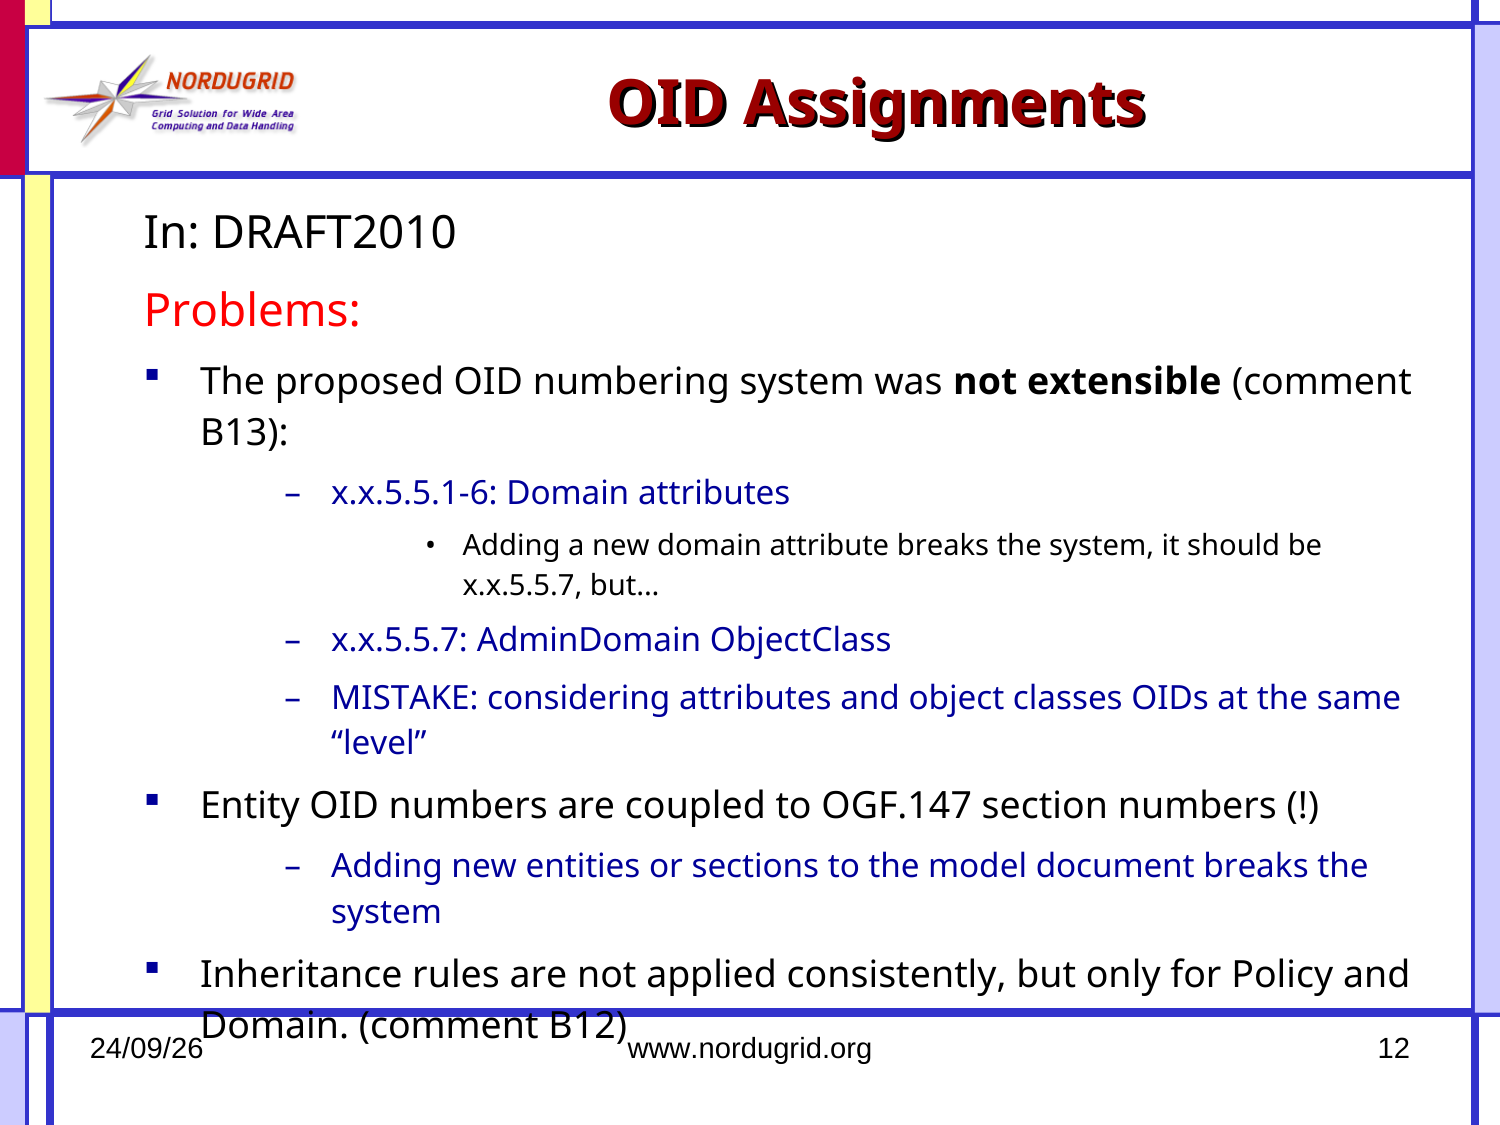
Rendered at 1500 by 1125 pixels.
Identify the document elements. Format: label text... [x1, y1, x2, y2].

picture [40, 49, 301, 148]
title OID Assignments [324, 17, 1428, 183]
list In: DRAFT2010 Problems: The proposed OID numbering system was not extensible (comment B13): x.x.5.5.1-6: Domain attributes Adding a new domain attribute breaks the system, it should be x.x.5.5.7, but... x.x.5.5.7: AdminDomain ObjectClass MISTAKE: considering attributes and object classes OIDs at the same “level” Entity OID numbers are coupled to OGF.147 section numbers (!) Adding new entities or sections to the model document breaks the system Inheritance rules are not applied consistently, but only for Policy and Domain. (comment B12) [87, 200, 1426, 943]
